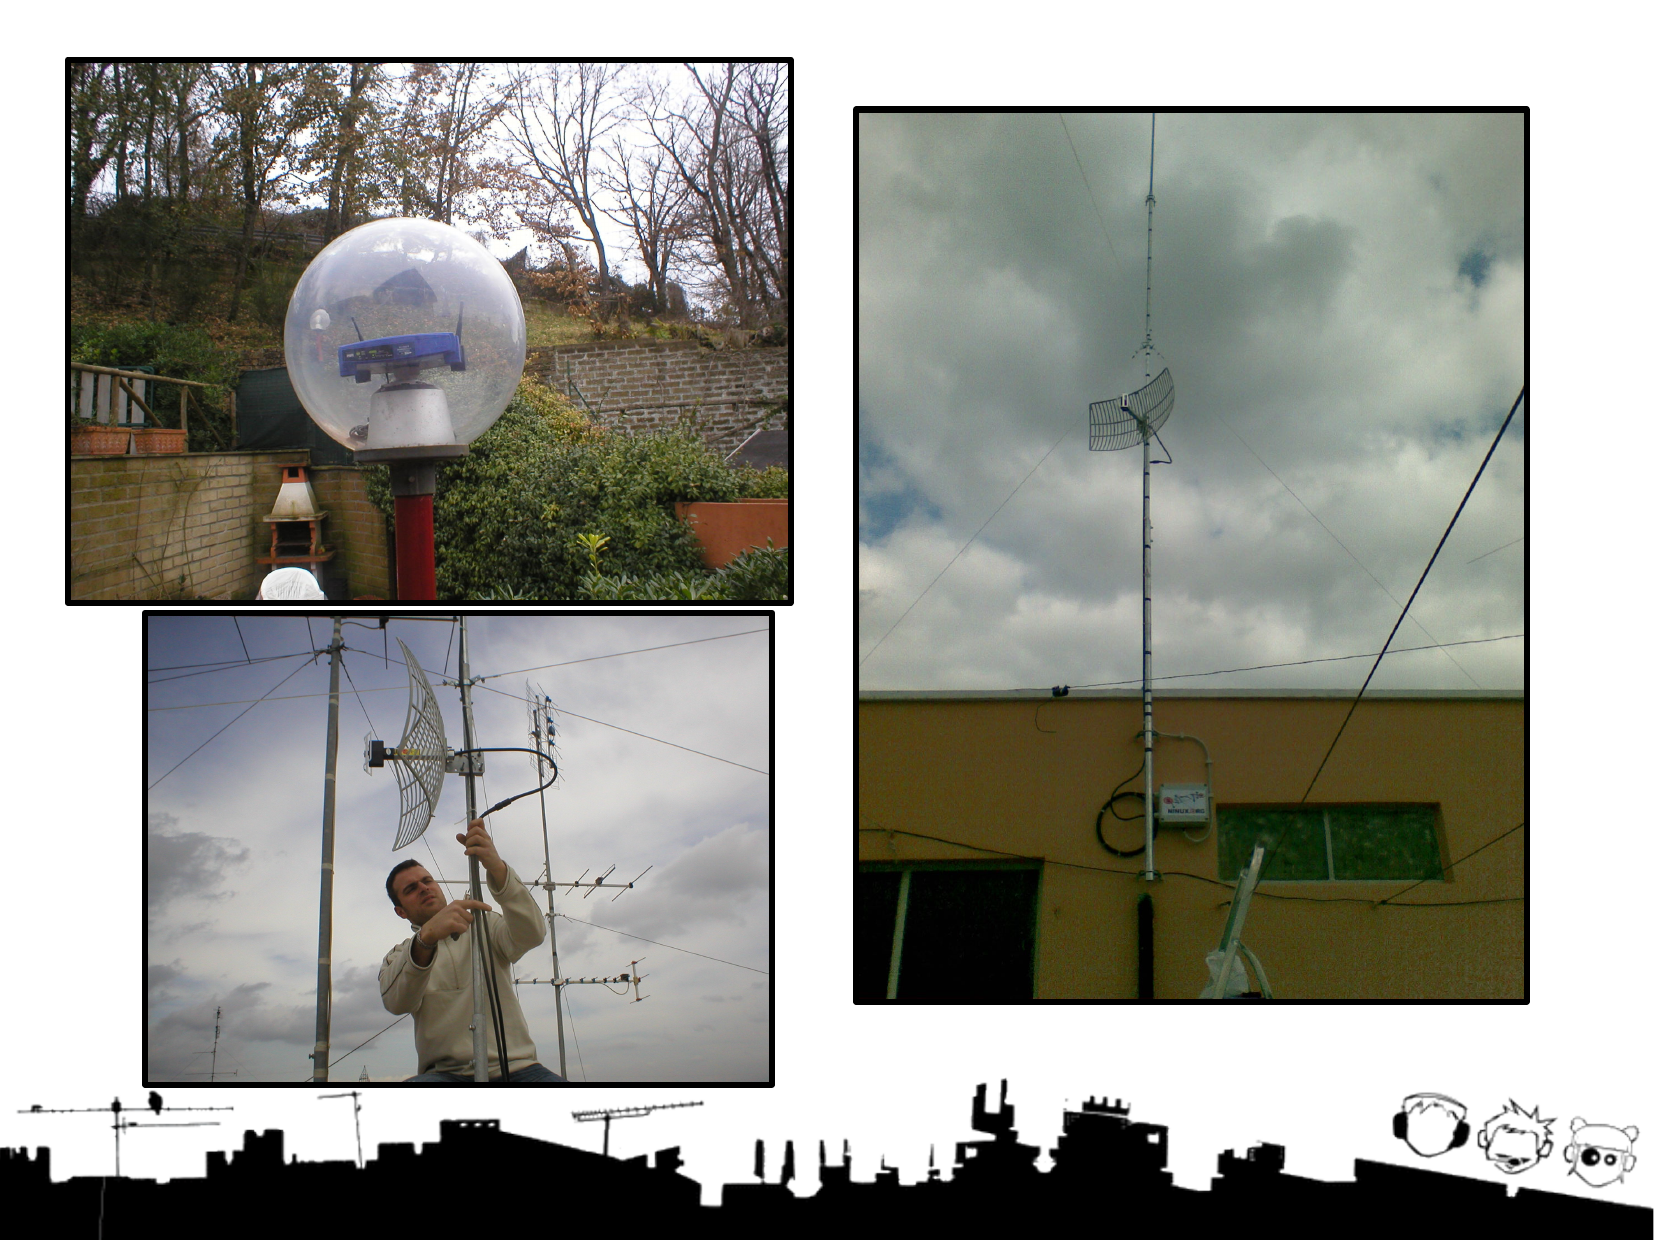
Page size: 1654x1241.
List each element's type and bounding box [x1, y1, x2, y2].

picture [859, 112, 1524, 999]
picture [0, 1077, 1654, 1240]
picture [147, 615, 770, 1082]
picture [70, 62, 788, 601]
